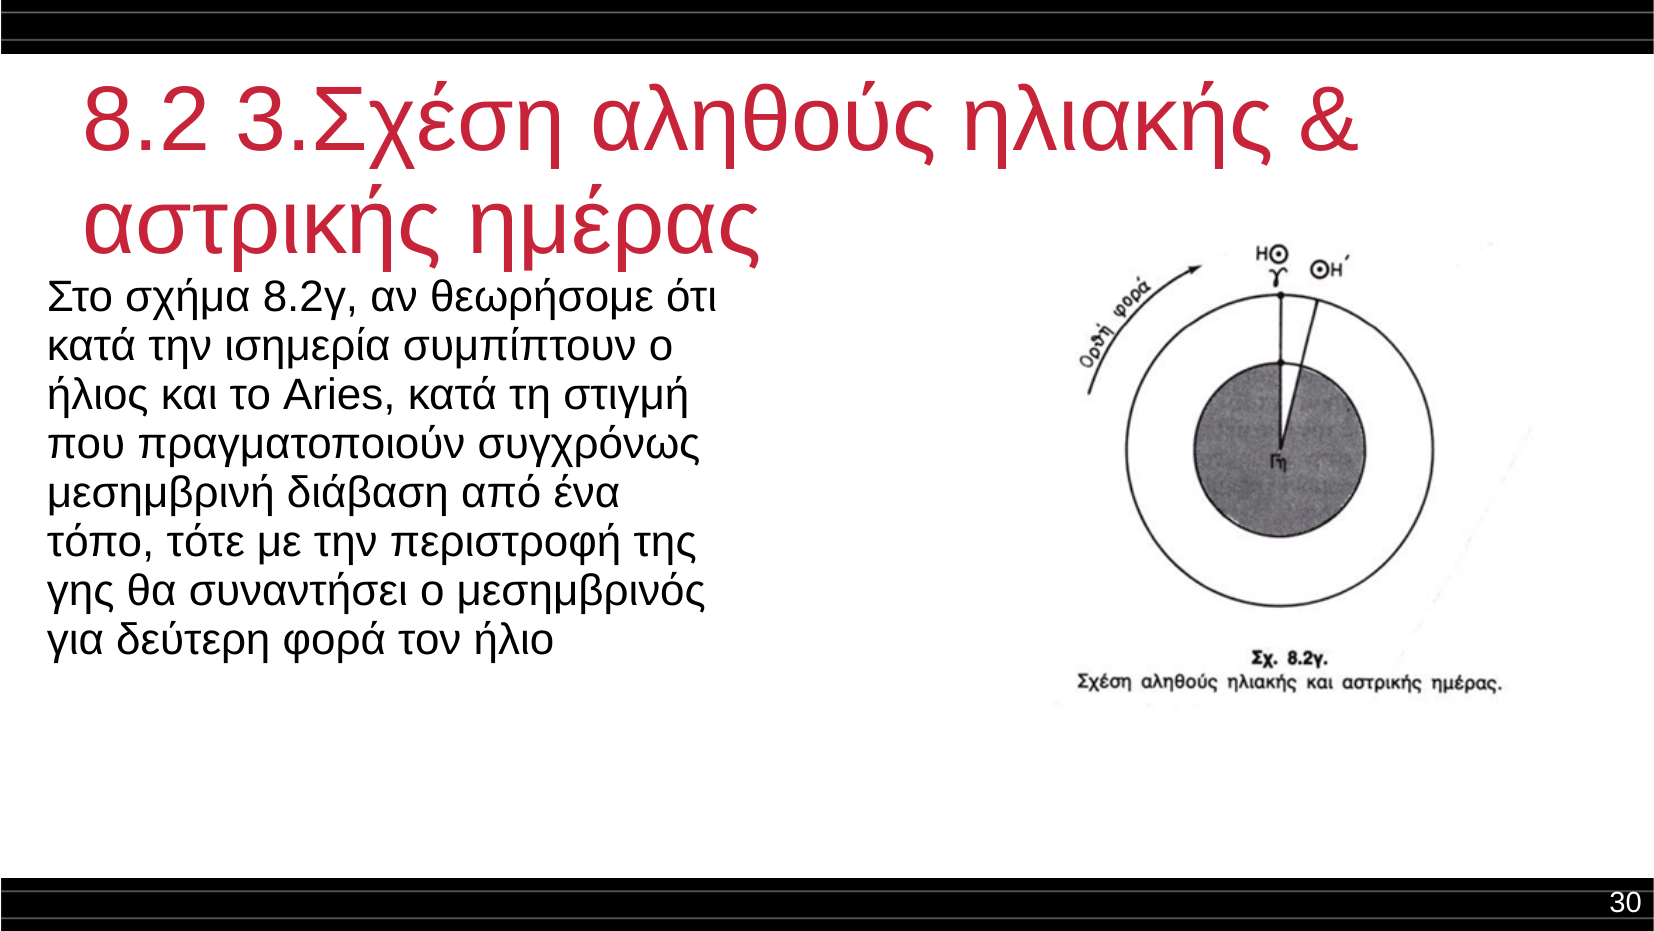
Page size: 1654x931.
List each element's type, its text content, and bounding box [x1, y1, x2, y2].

title 8.2 3.Σχέση αληθούς ηλιακής & αστρικής ημέρας [82, 67, 1571, 273]
list Στο σχήμα 8.2γ, αν θεωρήσομε ότι κατά την ισημερία συμπίπτουν ο ήλιος και το Aries, κατά τη στιγμή που πραγματοποιούν συγχρόνως μεσημβρινή διάβαση από ένα τόπο, τότε με την περιστροφή της γης θα συναντήσει ο μεσημβρινός για δεύτερη φορά τον ήλιο [0, 271, 727, 758]
picture [1, 878, 1654, 931]
picture [1024, 224, 1538, 711]
picture [1, 0, 1654, 54]
